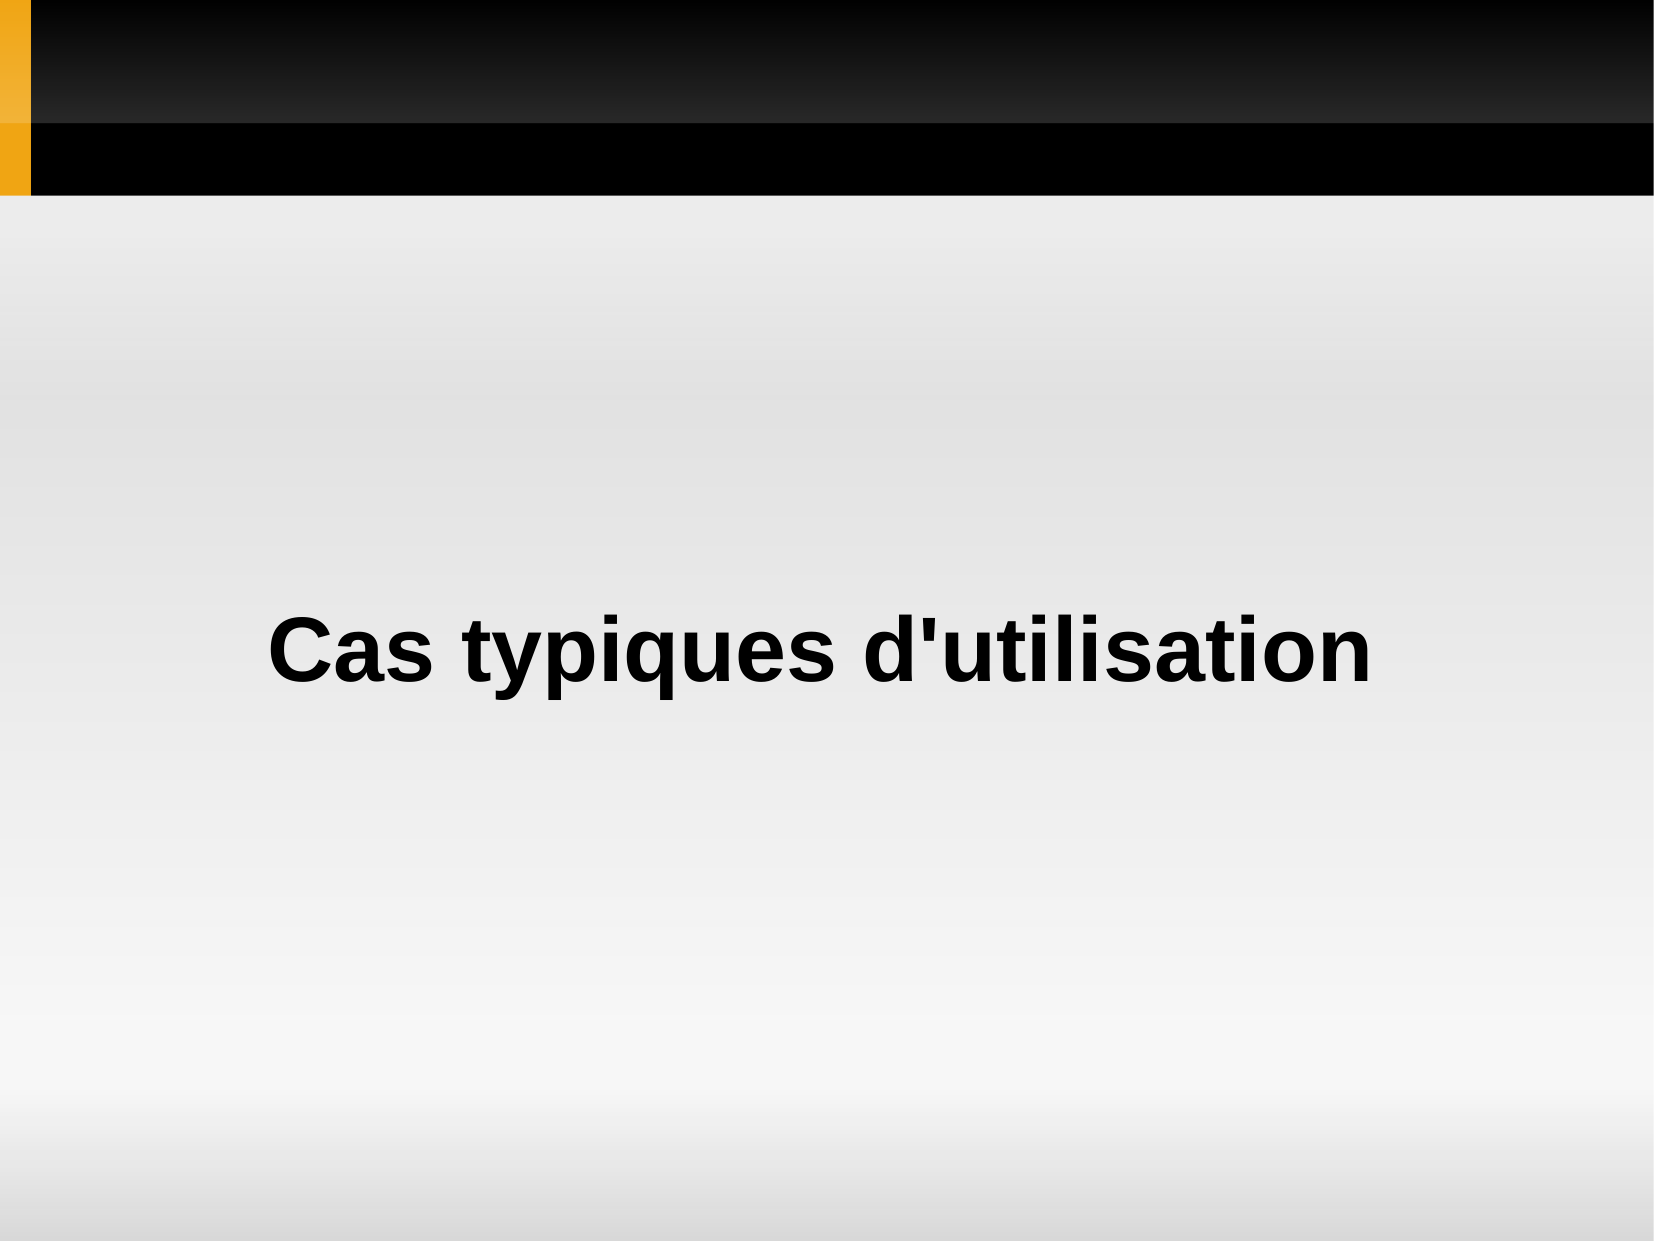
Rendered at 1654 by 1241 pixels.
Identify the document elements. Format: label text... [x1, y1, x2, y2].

title Cas typiques d'utilisation [76, 545, 1565, 754]
picture [0, 0, 1654, 1241]
